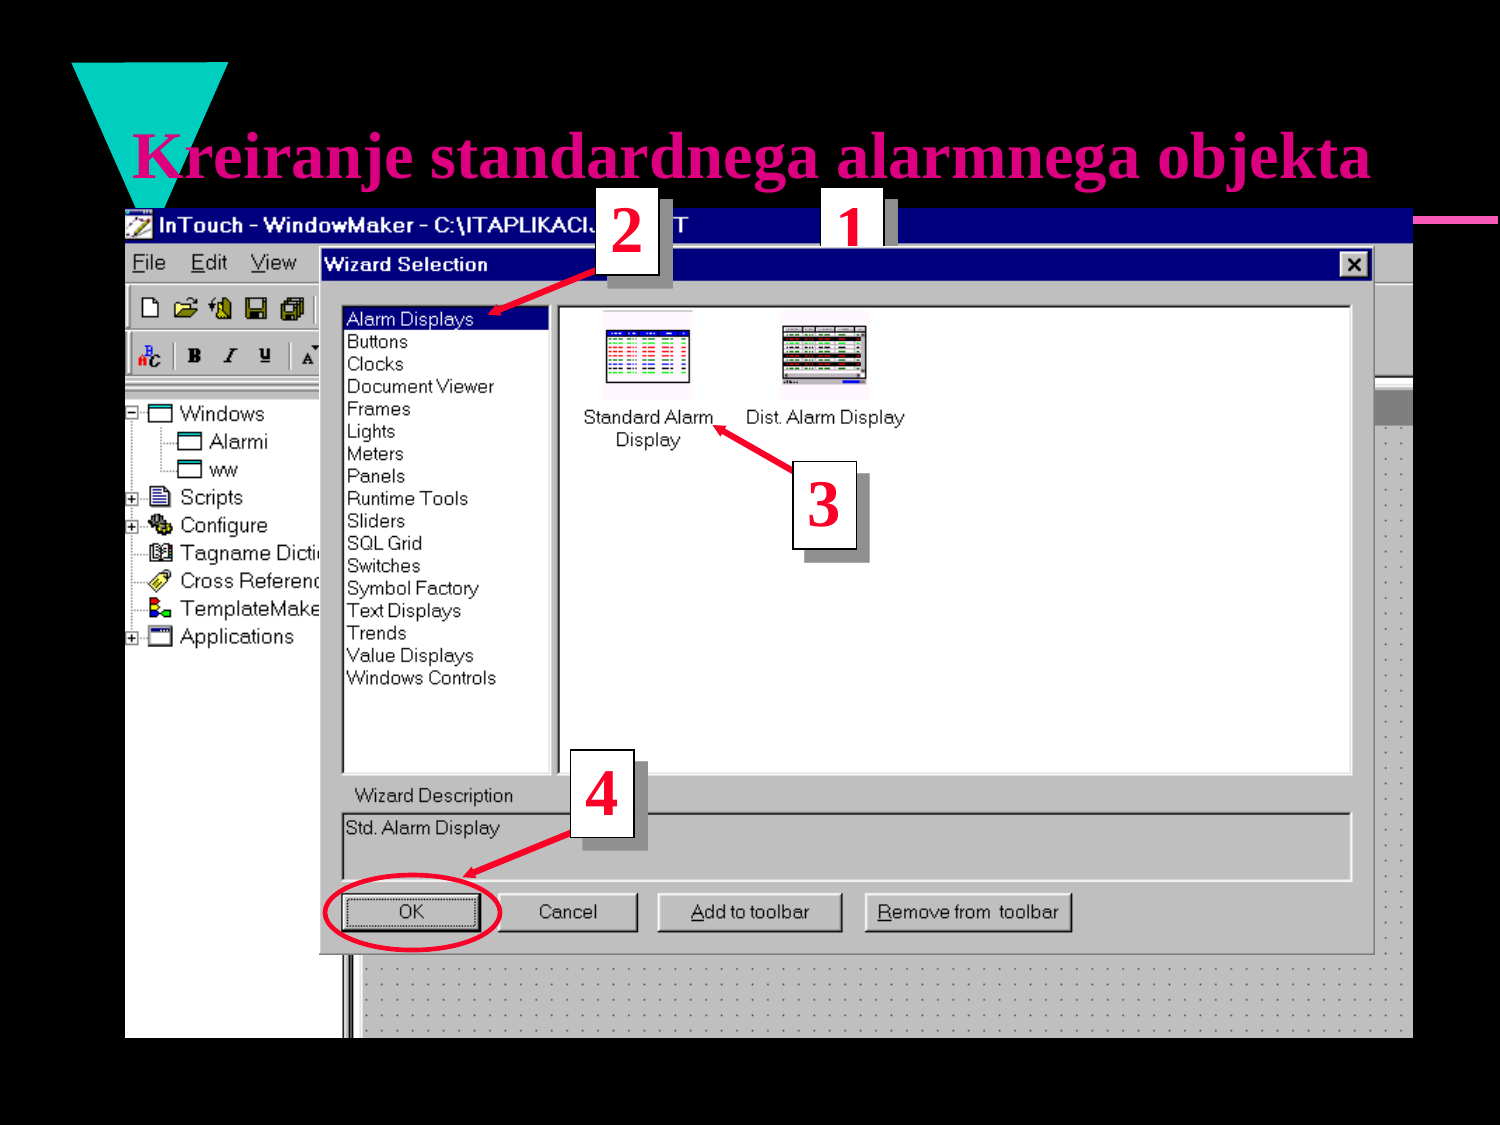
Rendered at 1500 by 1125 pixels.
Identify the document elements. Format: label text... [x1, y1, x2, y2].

text_box 3 [793, 461, 857, 549]
chart [125, 208, 1413, 1038]
text_box 4 [570, 749, 634, 838]
text_box 2 [595, 187, 659, 275]
title Kreiranje standardnega alarmnega objekta [117, 63, 1500, 251]
text_box 1 [820, 187, 884, 246]
